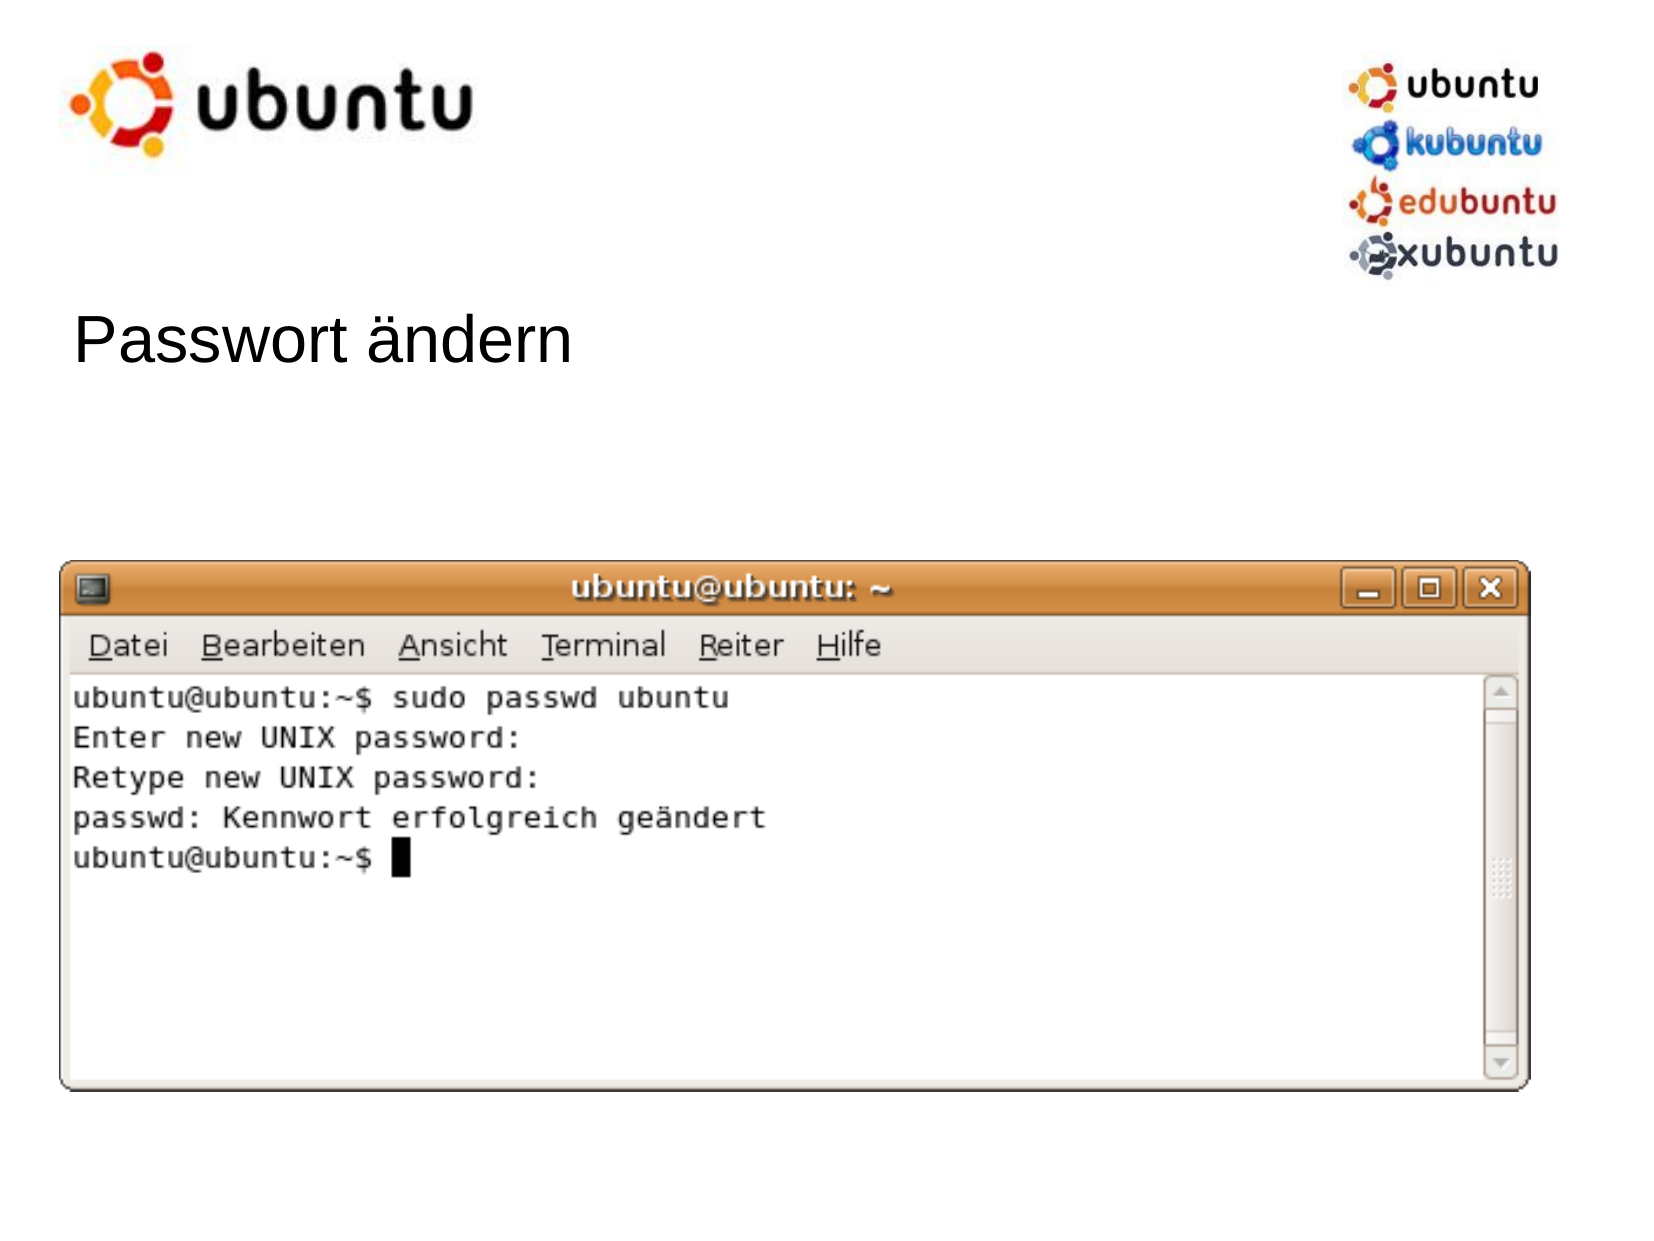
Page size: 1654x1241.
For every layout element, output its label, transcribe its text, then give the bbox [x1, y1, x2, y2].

picture [59, 46, 501, 178]
picture [1343, 50, 1565, 296]
picture [59, 560, 1531, 1092]
text_box Passwort ändern [59, 294, 1123, 384]
